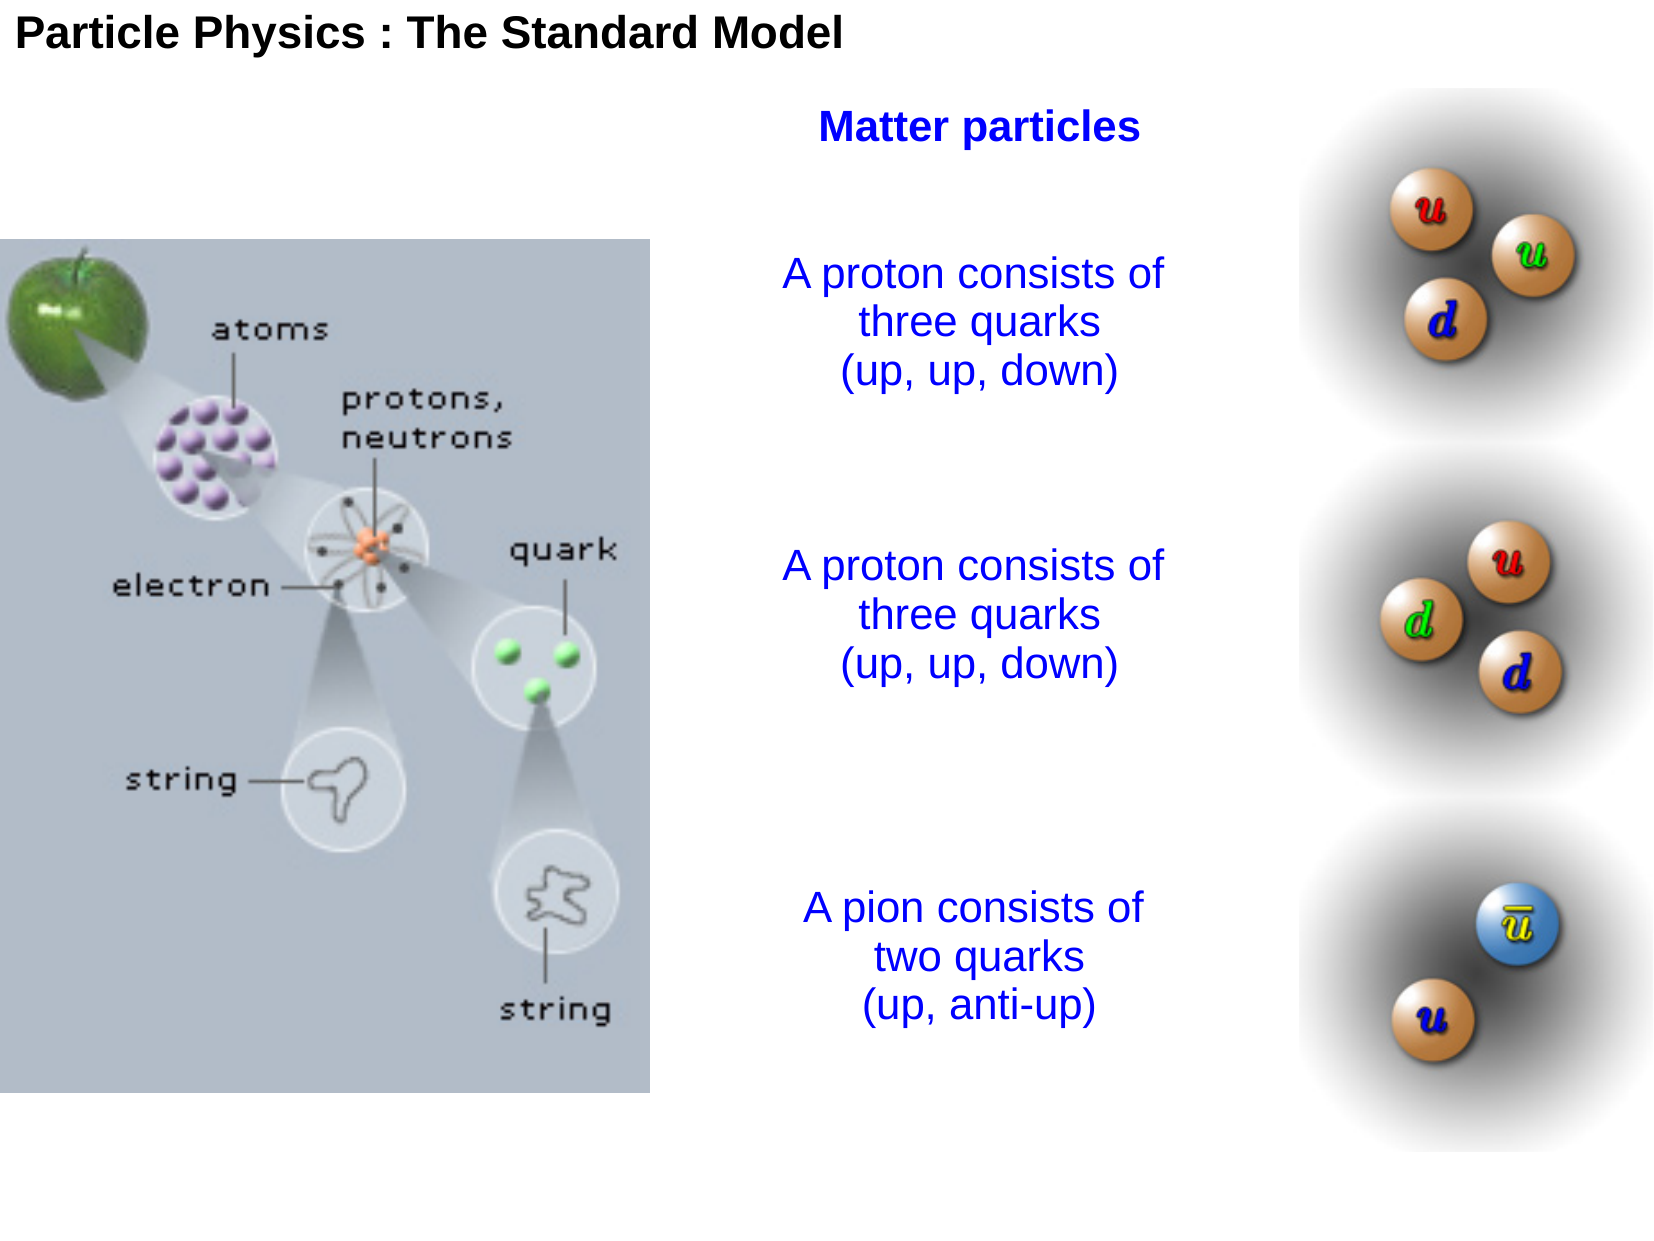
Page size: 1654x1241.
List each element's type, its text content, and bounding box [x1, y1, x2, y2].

text_box Particle Physics : The Standard Model [0, 0, 886, 79]
picture [1299, 88, 1654, 1152]
picture [0, 239, 650, 1093]
text_box Matter particles A proton consists of three quarks (up, up, down) A proton consists of three quarks (up, up, down) A pion consists of two quarks (up, anti-up) [767, 94, 1268, 1034]
